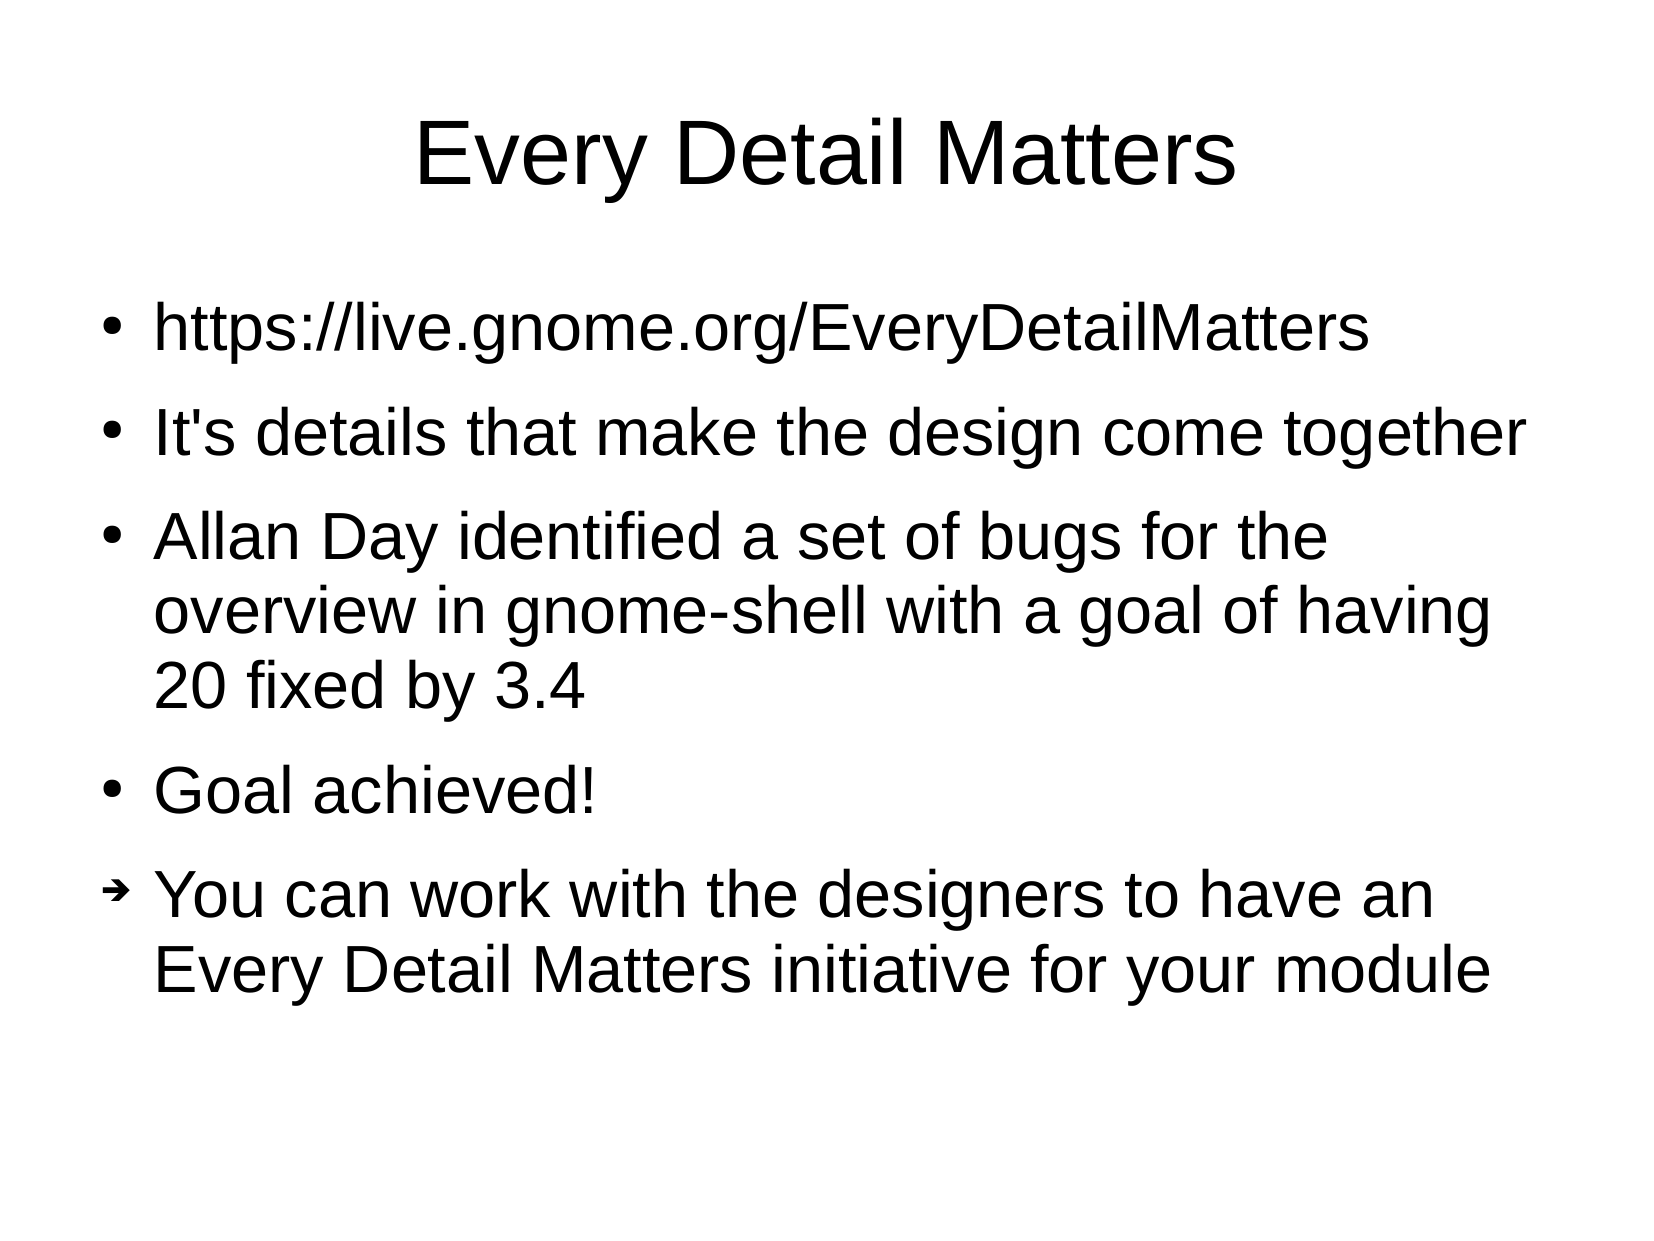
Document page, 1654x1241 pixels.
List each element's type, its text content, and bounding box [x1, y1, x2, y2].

title Every Detail Matters [82, 49, 1571, 257]
list https://live.gnome.org/EveryDetailMatters It's details that make the design come together Allan Day identified a set of bugs for the overview in gnome-shell with a goal of having 20 fixed by 3.4 Goal achieved! You can work with the designers to have an Every Detail Matters initiative for your module [82, 290, 1571, 1010]
